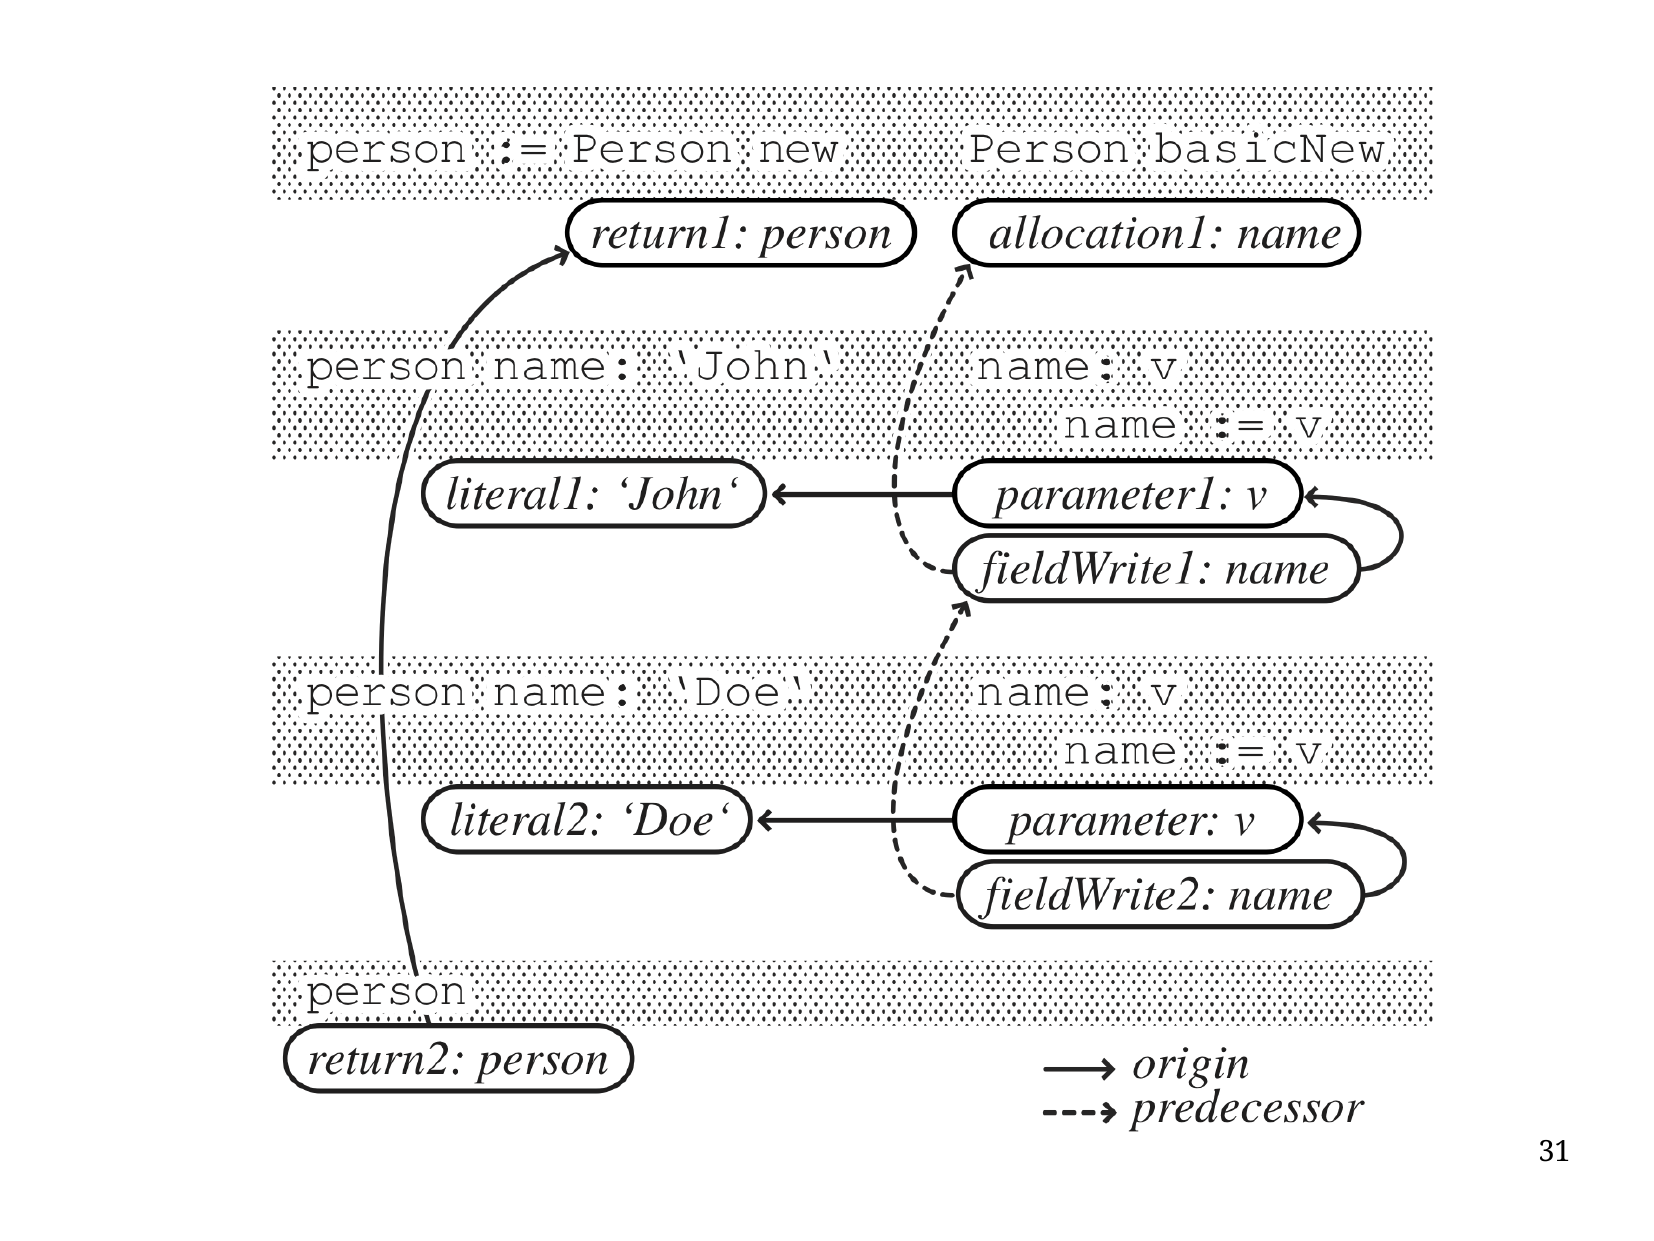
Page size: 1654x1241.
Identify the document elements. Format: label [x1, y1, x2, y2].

picture [270, 85, 1433, 1142]
